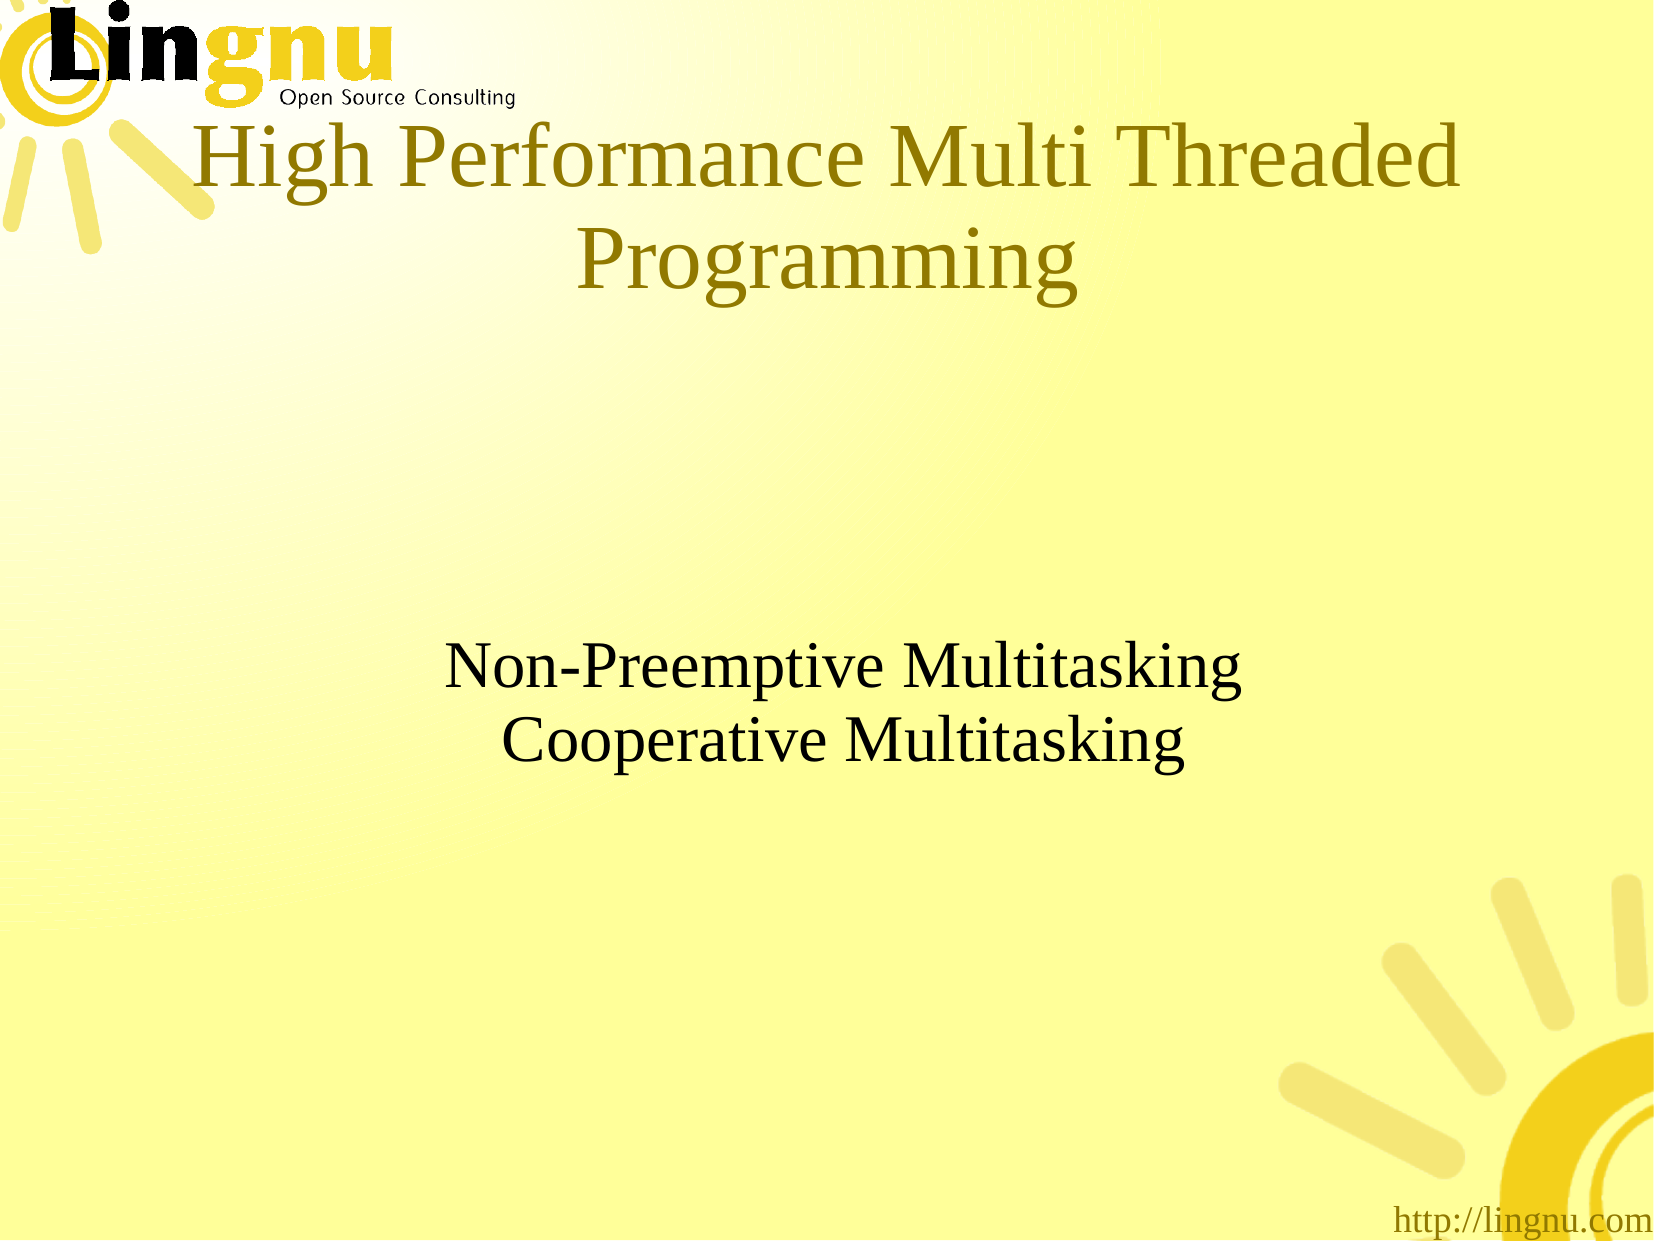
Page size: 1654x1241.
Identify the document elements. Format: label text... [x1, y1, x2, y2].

title High Performance Multi Threaded Programming [121, 102, 1534, 222]
picture [0, 0, 516, 256]
subtitle Non-Preemptive Multitasking Cooperative Multitasking [29, 222, 1625, 1182]
picture [1256, 871, 1654, 1241]
